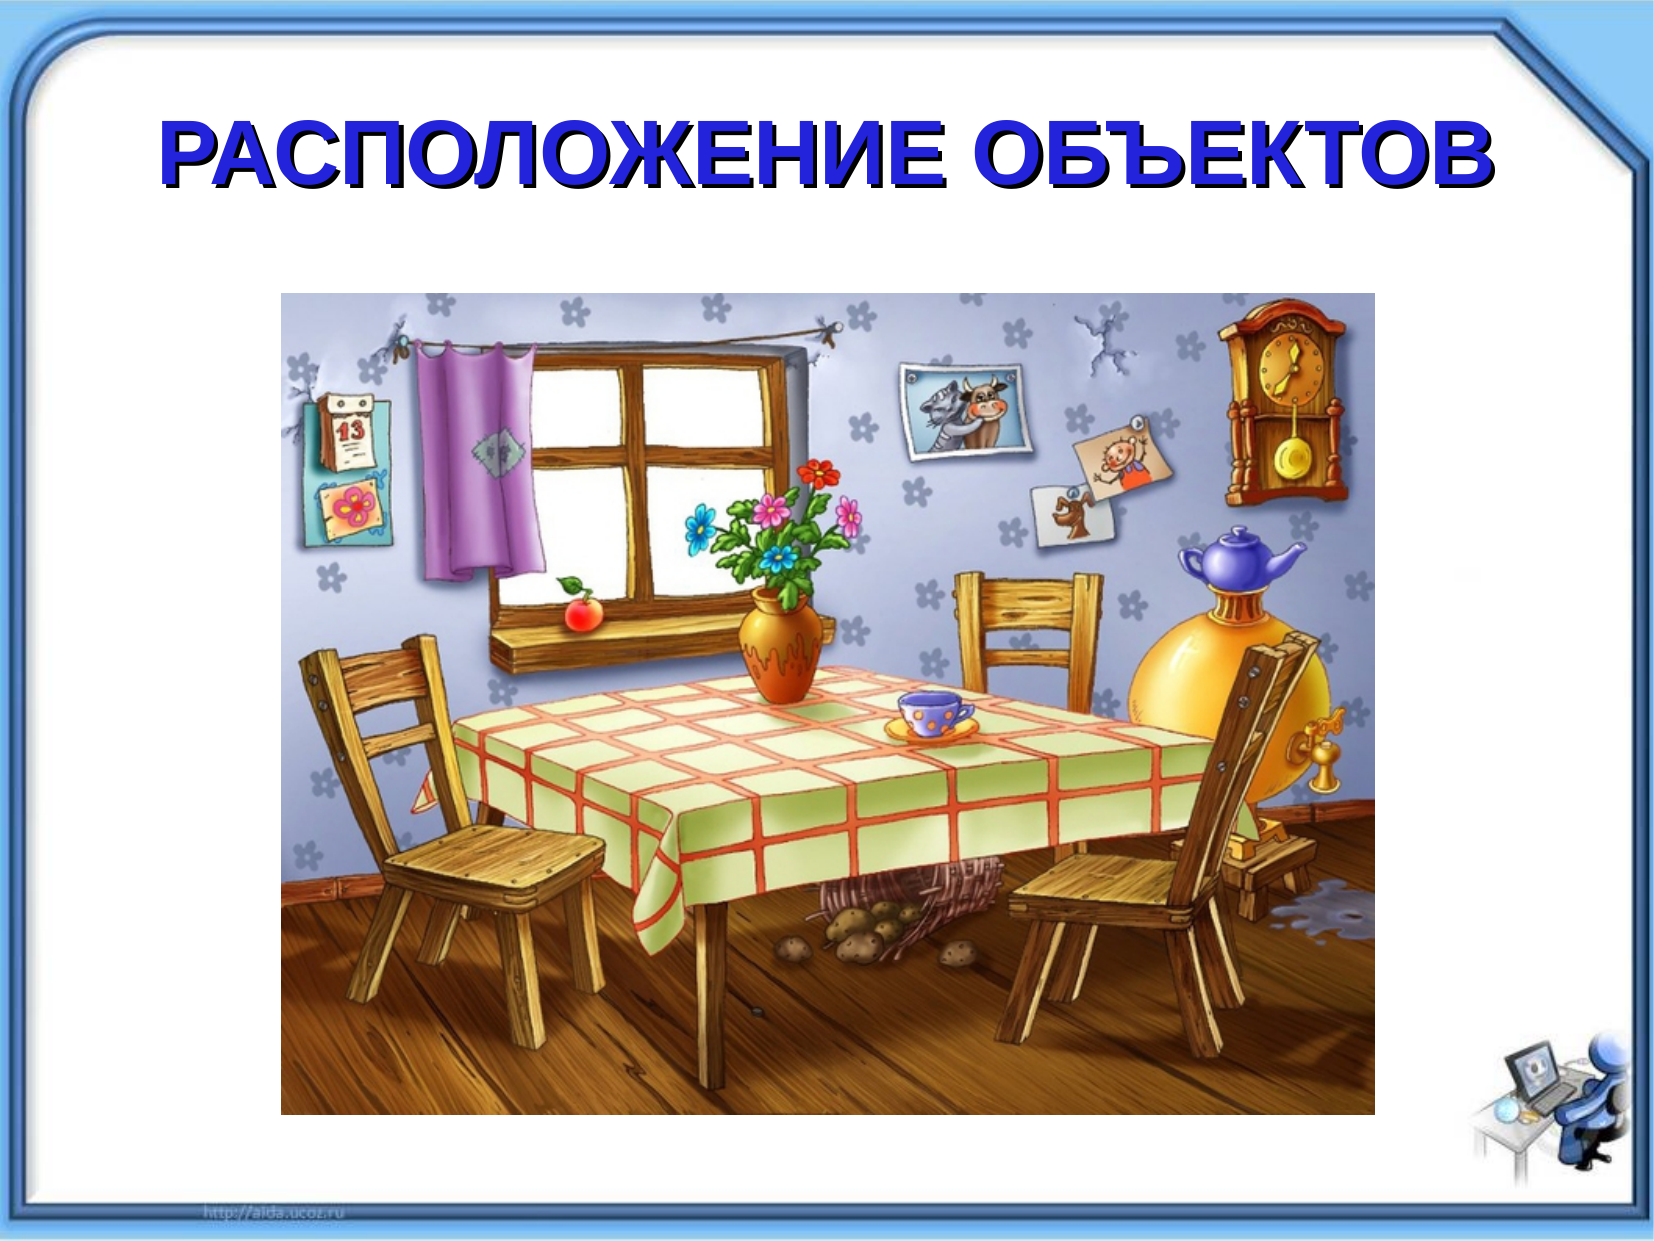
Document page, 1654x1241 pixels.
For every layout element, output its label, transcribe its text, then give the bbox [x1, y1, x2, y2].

picture [0, 0, 1654, 1241]
title РАСПОЛОЖЕНИЕ ОБЪЕКТОВ [82, 49, 1571, 257]
